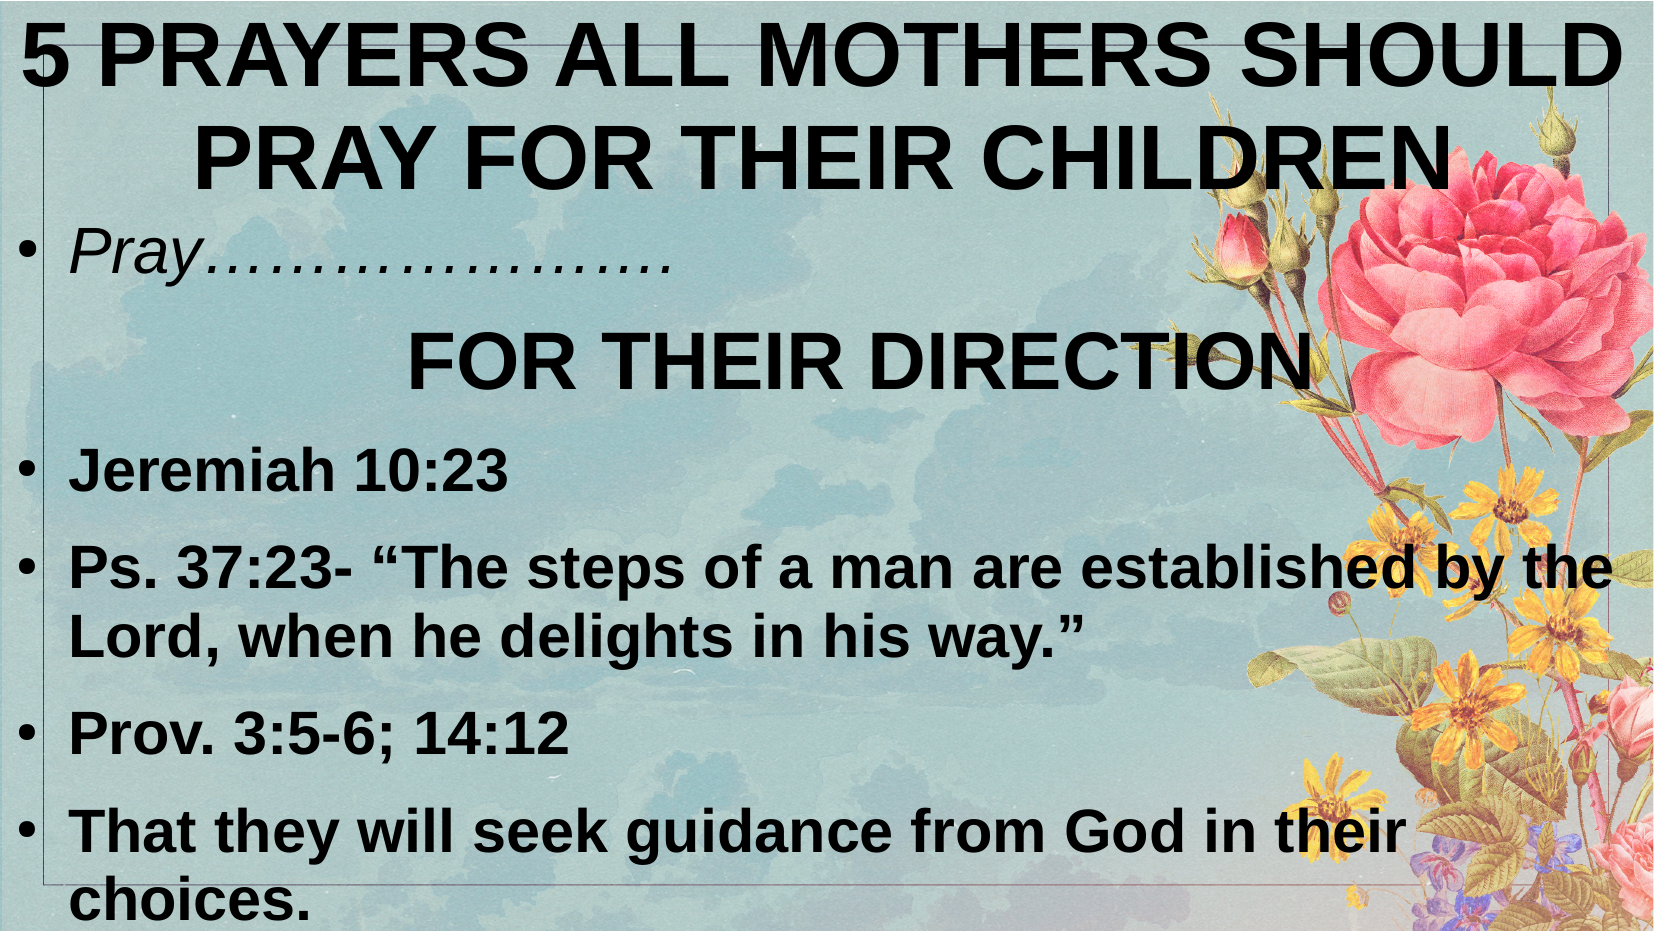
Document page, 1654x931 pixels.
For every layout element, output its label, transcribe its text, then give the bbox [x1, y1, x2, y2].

list Pray…………………. FOR THEIR DIRECTION Jeremiah 10:23 Ps. 37:23- “The steps of a man are established by the Lord, when he delights in his way.” Prov. 3:5-6; 14:12 That they will seek guidance from God in their choices. [0, 214, 1654, 931]
title 5 PRAYERS ALL MOTHERS SHOULD PRAY FOR THEIR CHILDREN [0, 0, 1651, 214]
